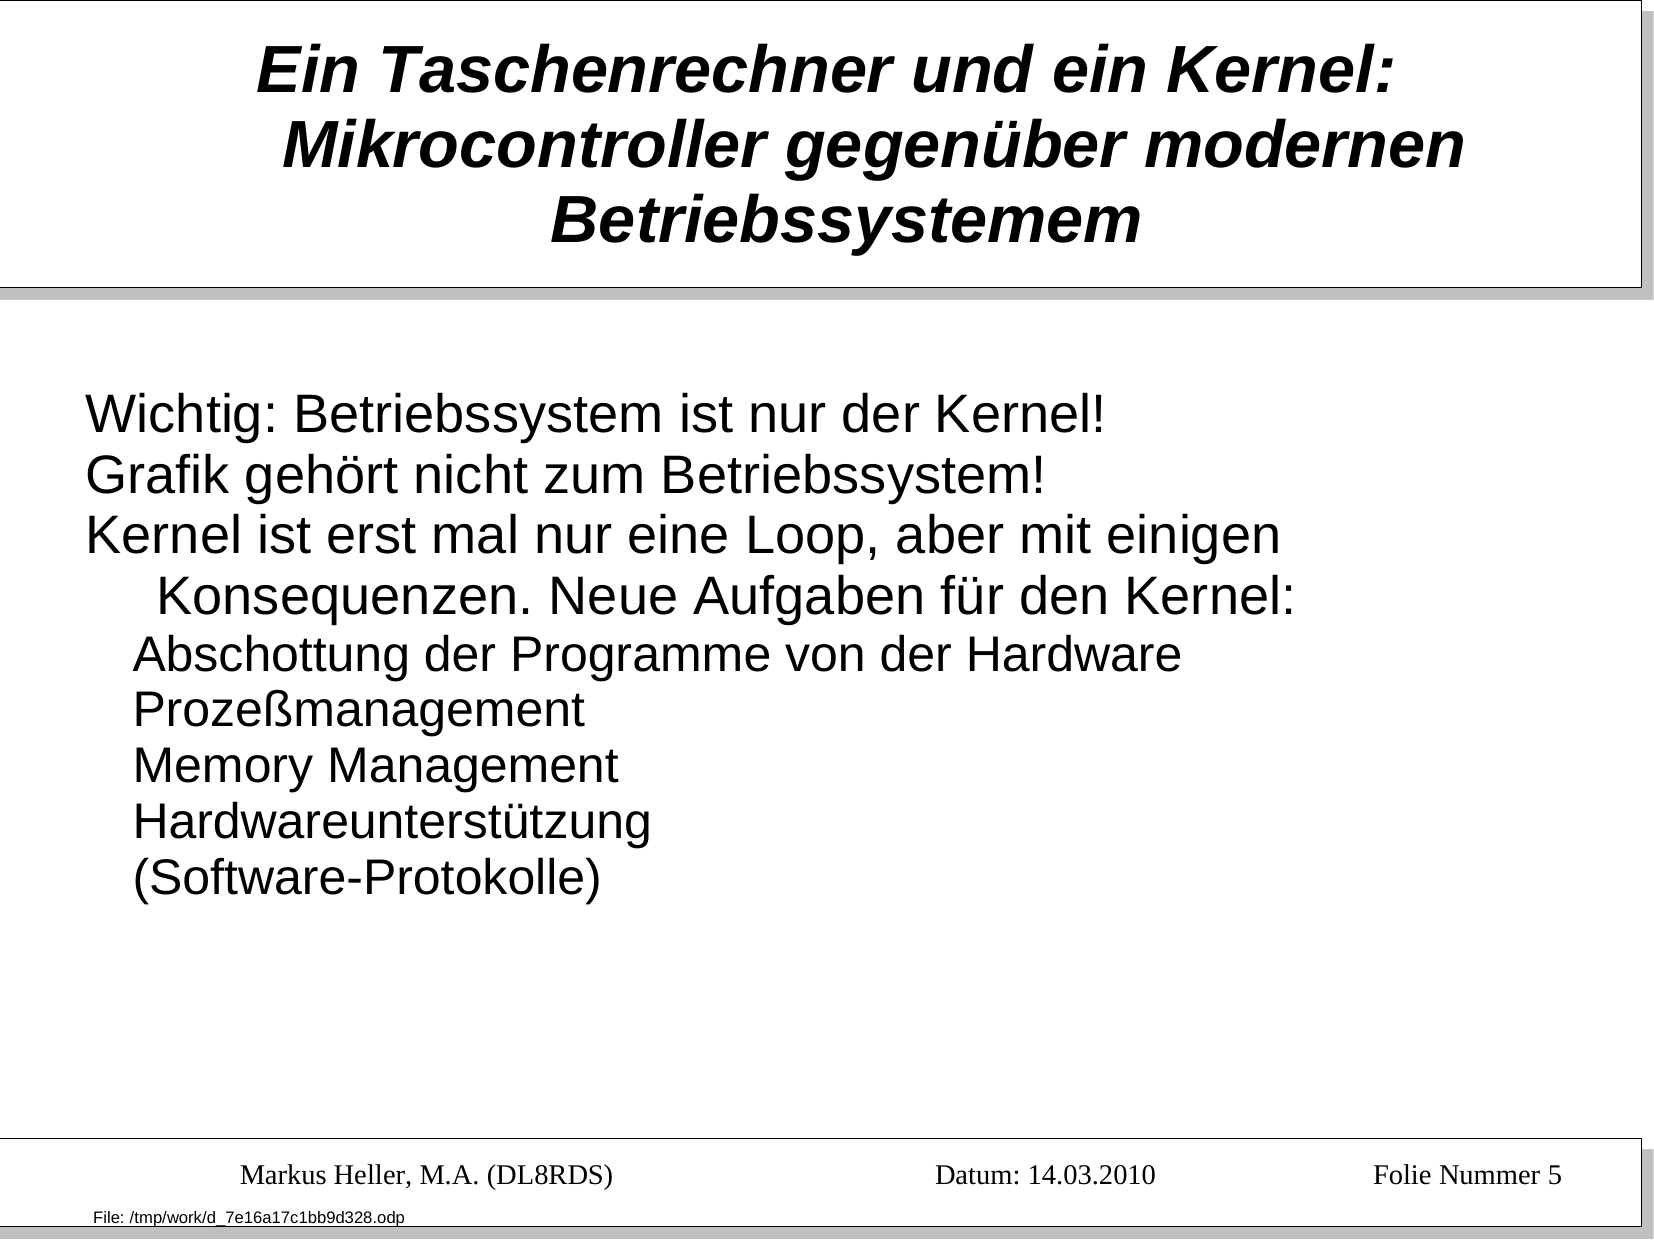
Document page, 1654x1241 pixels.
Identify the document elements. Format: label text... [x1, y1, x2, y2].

list Wichtig: Betriebssystem ist nur der Kernel! Grafik gehört nicht zum Betriebssystem! Kernel ist erst mal nur eine Loop, aber mit einigen Konsequenzen. Neue Aufgaben für den Kernel: Abschottung der Programme von der Hardware Prozeßmanagement Memory Management Hardwareunterstützung (Software-Protokolle) [73, 383, 1654, 1055]
title Ein Taschenrechner und ein Kernel: Mikrocontroller gegenüber modernen Betriebssystemem [0, 0, 1654, 289]
